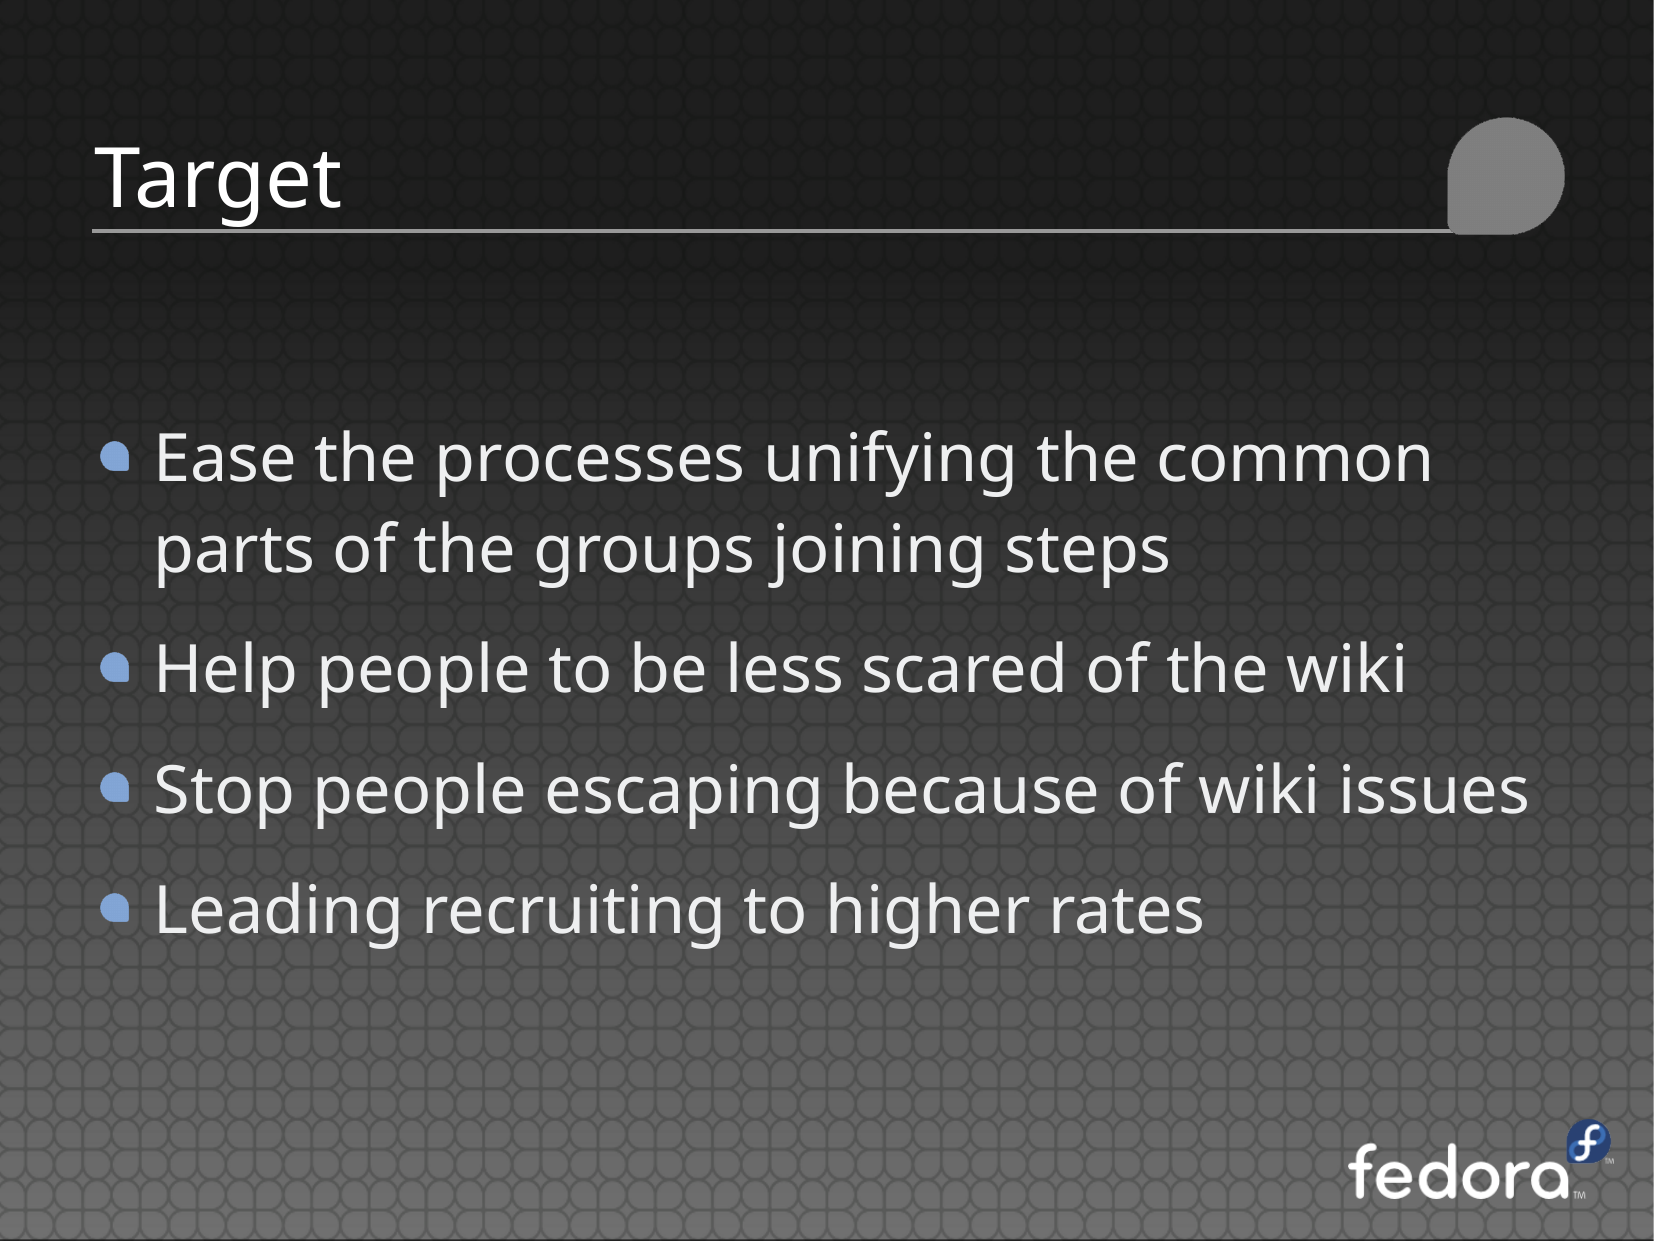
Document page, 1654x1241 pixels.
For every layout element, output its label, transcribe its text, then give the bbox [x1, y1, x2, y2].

list Ease the processes unifying the common parts of the groups joining steps Help people to be less scared of the wiki Stop people escaping because of wiki issues Leading recruiting to higher rates [82, 290, 1571, 1094]
title Target [94, 100, 1426, 251]
picture [0, 0, 1654, 1241]
